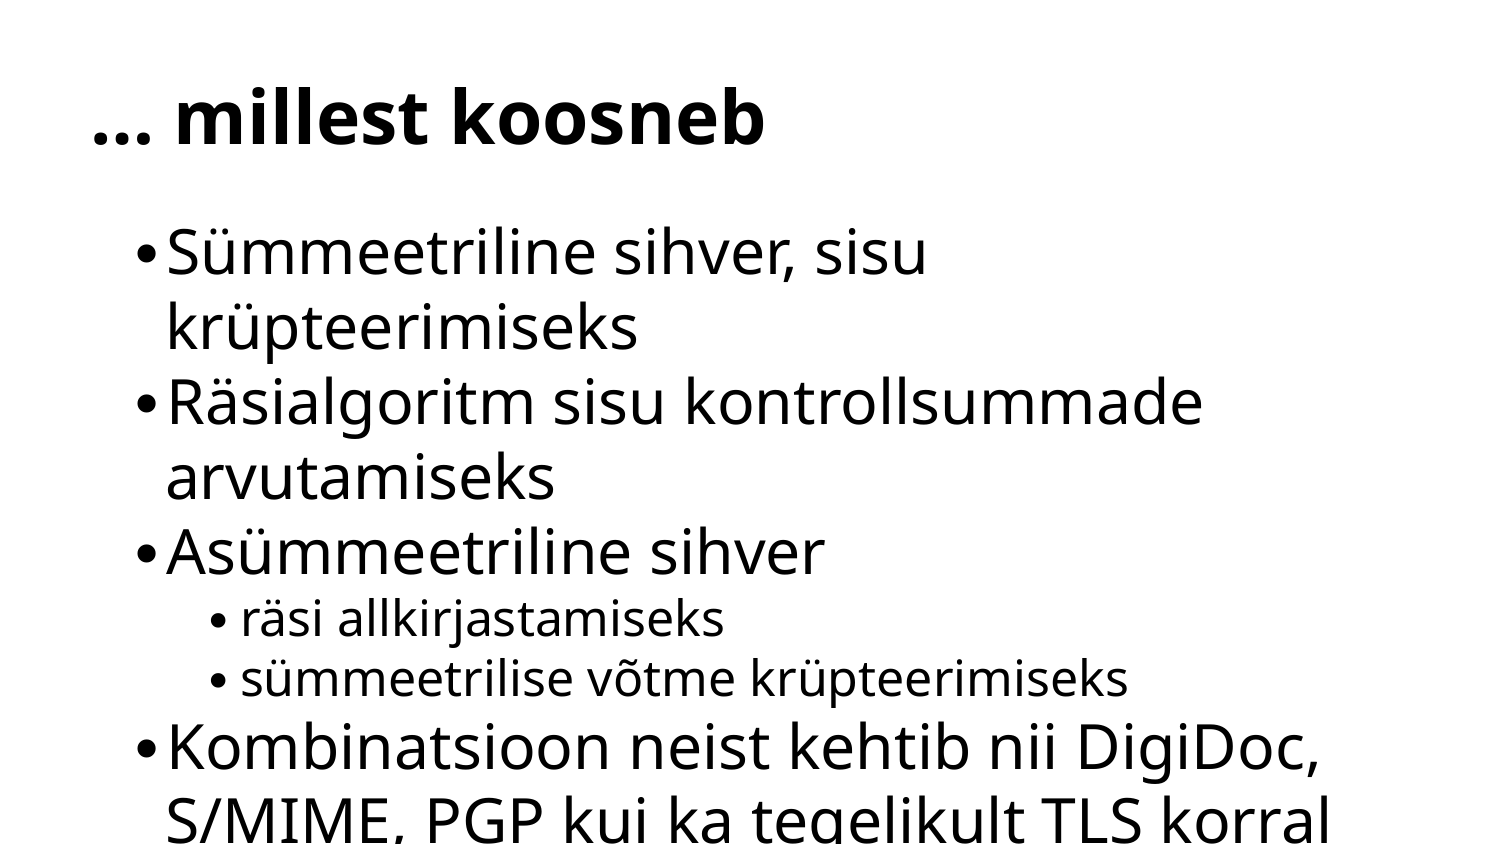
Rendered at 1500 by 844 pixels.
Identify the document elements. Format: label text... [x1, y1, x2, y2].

title … millest koosneb [75, 33, 1425, 175]
list Sümmeetriline sihver, sisu krüpteerimiseks Räsialgoritm sisu kontrollsummade arvutamiseks Asümmeetriline sihver räsi allkirjastamiseks sümmeetrilise võtme krüpteerimiseks Kombinatsioon neist kehtib nii DigiDoc, S/MIME, PGP kui ka tegelikult TLS korral [75, 196, 1425, 808]
